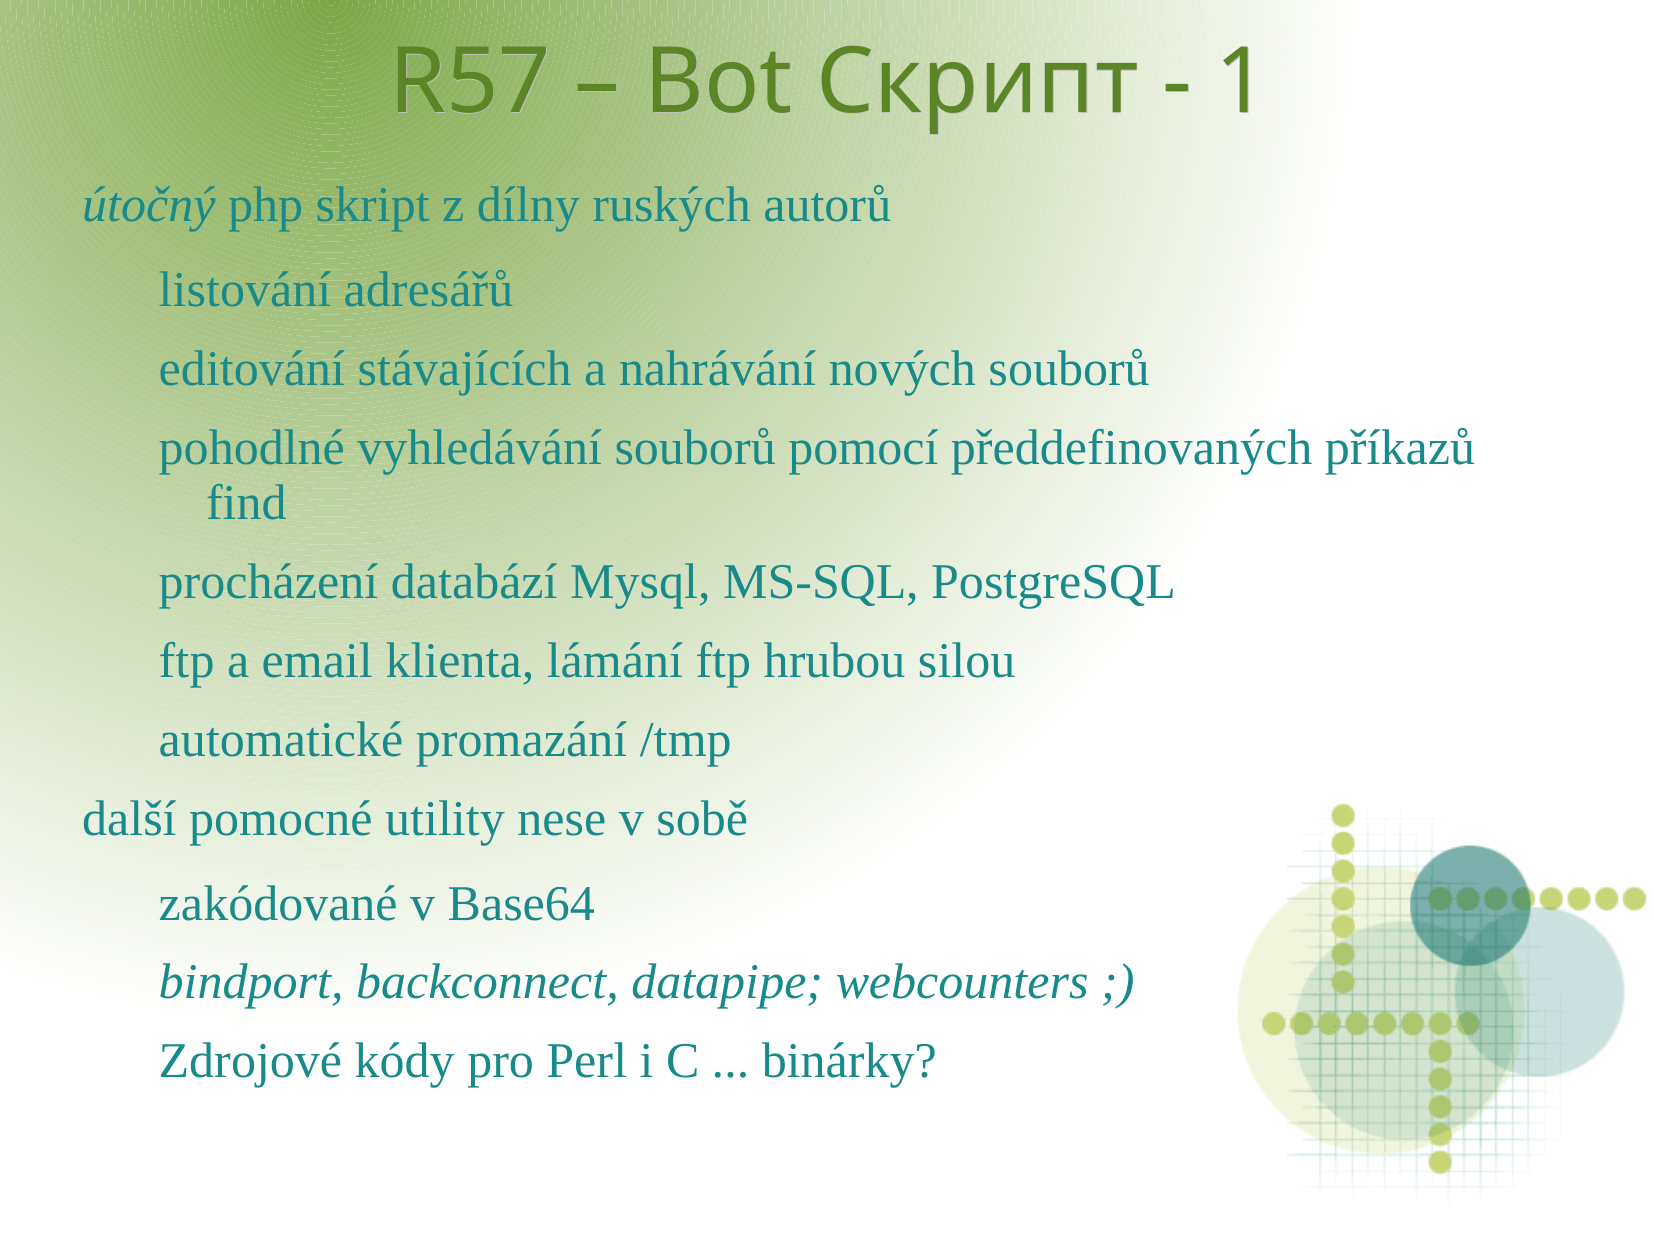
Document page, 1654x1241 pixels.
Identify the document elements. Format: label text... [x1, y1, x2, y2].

picture [1224, 792, 1654, 1211]
title R57 – Bot Скрипт - 1 [123, 23, 1536, 131]
list útočný php skript z dílny ruských autorů listování adresářů editování stávajících a nahrávání nových souborů pohodlné vyhledávání souborů pomocí předdefinovaných příkazů find procházení databází Mysql, MS-SQL, PostgreSQL ftp a email klienta, lámání ftp hrubou silou automatické promazání /tmp další pomocné utility nese v sobě zakódované v Base64 bindport, backconnect, datapipe; webcounters ;) Zdrojové kódy pro Perl i C ... binárky? [64, 177, 1477, 1124]
